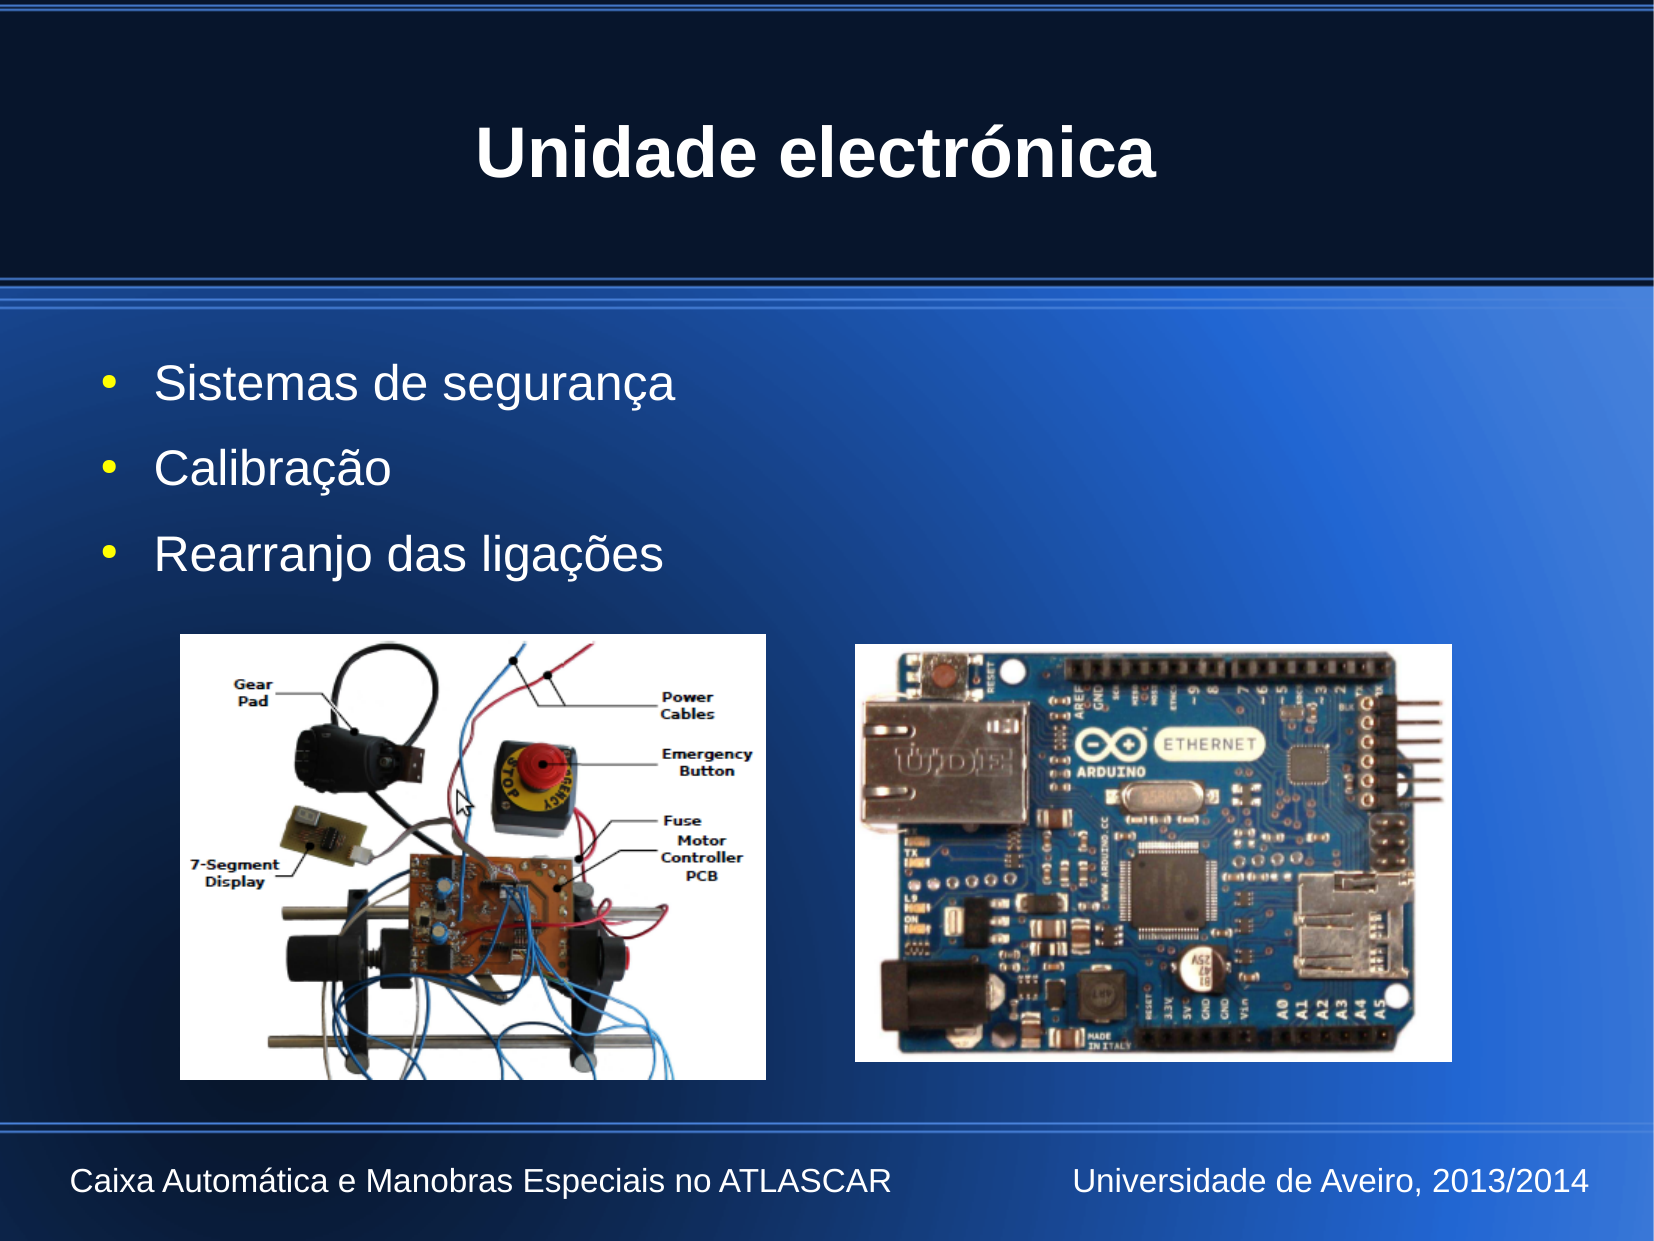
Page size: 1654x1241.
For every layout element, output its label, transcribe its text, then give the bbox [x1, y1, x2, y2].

text_box Universidade de Aveiro, 2013/2014 [1057, 1155, 1606, 1207]
picture [0, 0, 1654, 1241]
title Unidade electrónica [82, 49, 1571, 257]
list Sistemas de segurança Calibração Rearranjo das ligações [82, 355, 1571, 699]
text_box Caixa Automática e Manobras Especiais no ATLASCAR [54, 1155, 918, 1207]
